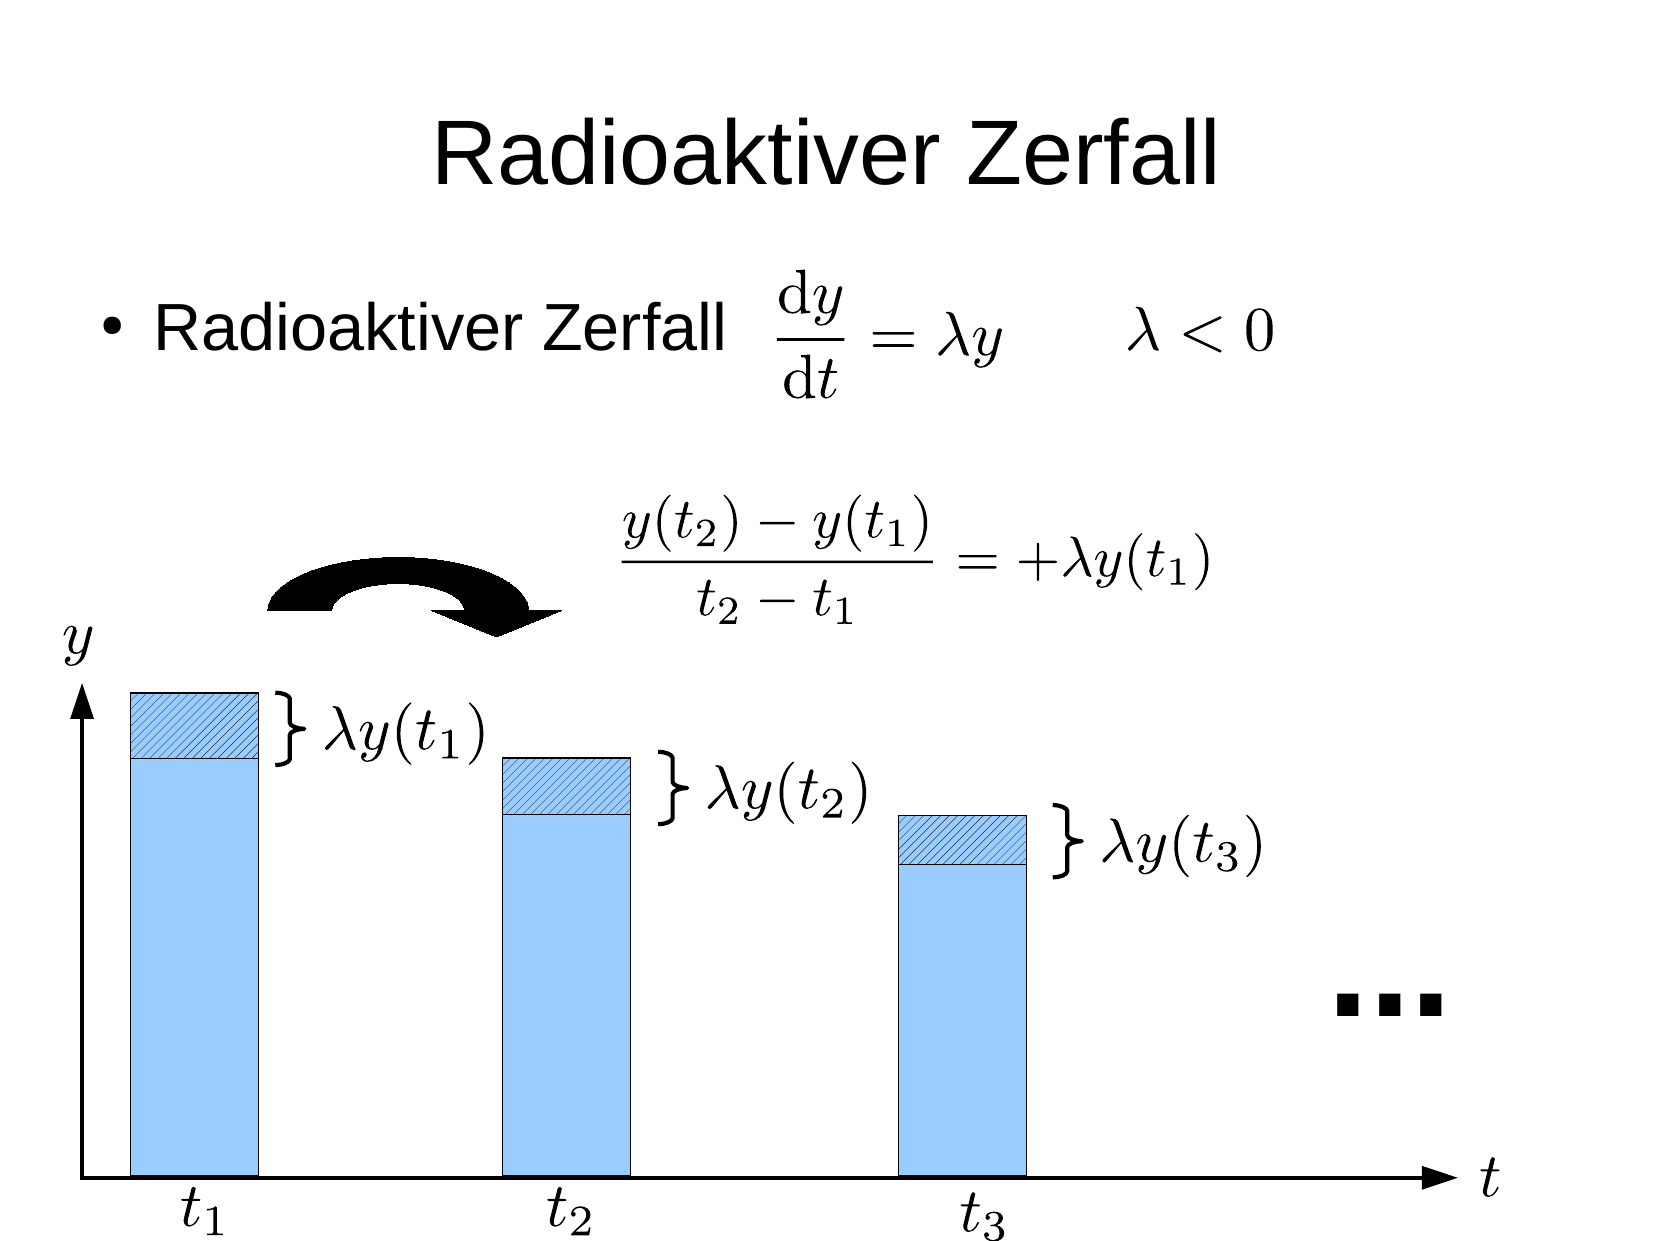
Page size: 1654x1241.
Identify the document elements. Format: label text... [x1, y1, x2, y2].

text_box [704, 761, 873, 824]
text_box [545, 1186, 594, 1236]
title Radioaktiver Zerfall [82, 56, 1571, 250]
text_box [321, 702, 490, 765]
text_box [179, 1186, 228, 1236]
text_box [1124, 306, 1276, 353]
text_box [776, 269, 1005, 399]
text_box [959, 1192, 1007, 1241]
text_box ... [1312, 873, 1468, 1056]
text_box [61, 625, 95, 666]
text_box [621, 494, 1215, 624]
text_box [1099, 814, 1268, 878]
text_box [130, 692, 259, 1176]
text_box [267, 557, 562, 637]
text_box [1478, 1157, 1502, 1197]
text_box [502, 757, 631, 1176]
text_box [898, 815, 1027, 1176]
list Radioaktiver Zerfall [82, 290, 1571, 1094]
